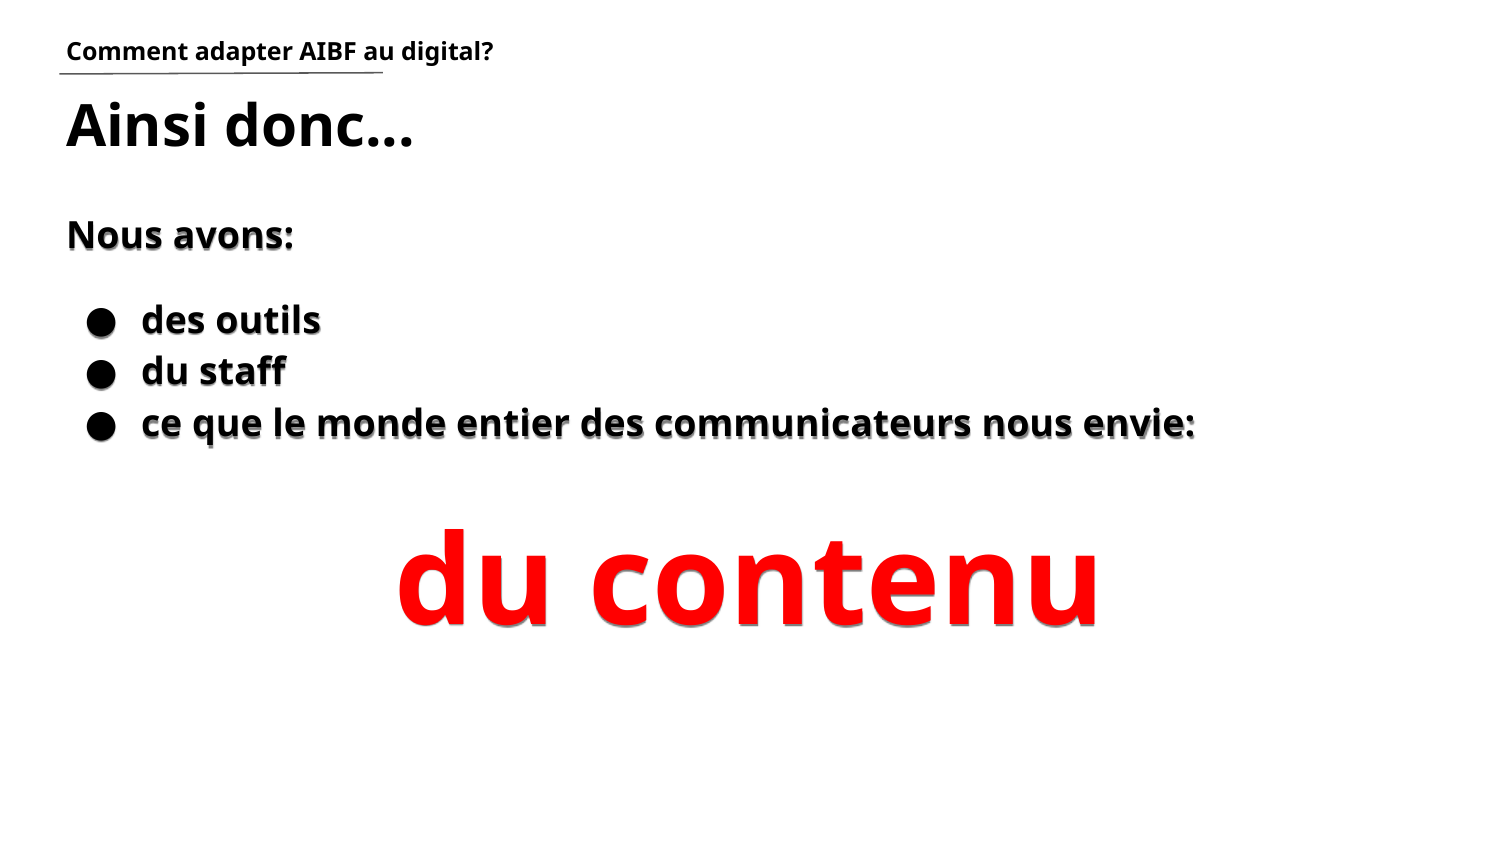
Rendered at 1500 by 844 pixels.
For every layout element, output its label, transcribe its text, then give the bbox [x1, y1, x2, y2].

text_box Comment adapter AIBF au digital? [51, 20, 542, 73]
list Nous avons: des outils du staff ce que le monde entier des communicateurs nous envie: du contenu [51, 189, 1449, 750]
title Ainsi donc... [51, 72, 1449, 167]
